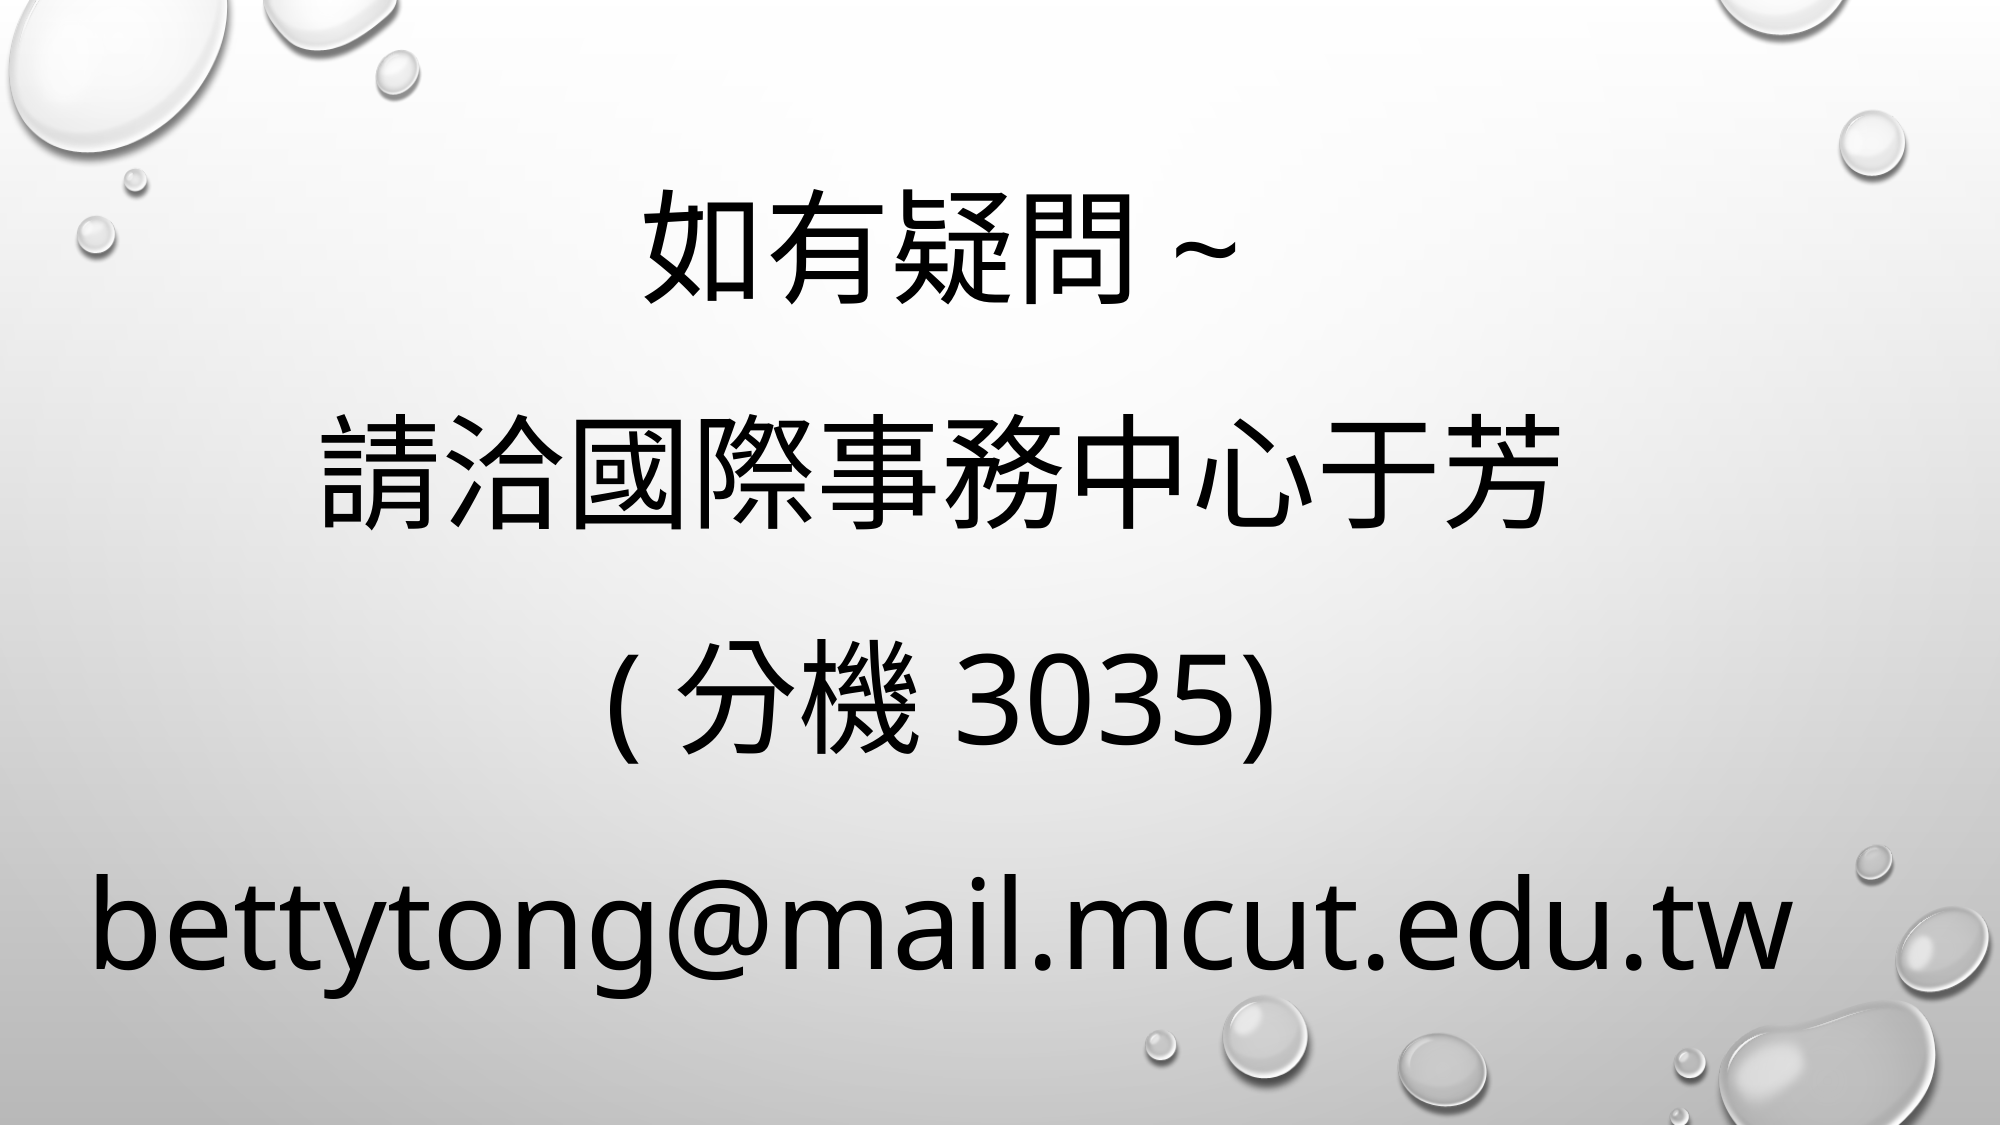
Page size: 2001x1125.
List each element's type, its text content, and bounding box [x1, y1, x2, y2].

text_box 如有疑問~ 請洽國際事務中心于芳 (分機3035) bettytong@mail.mcut.edu.tw [0, 87, 1883, 1012]
